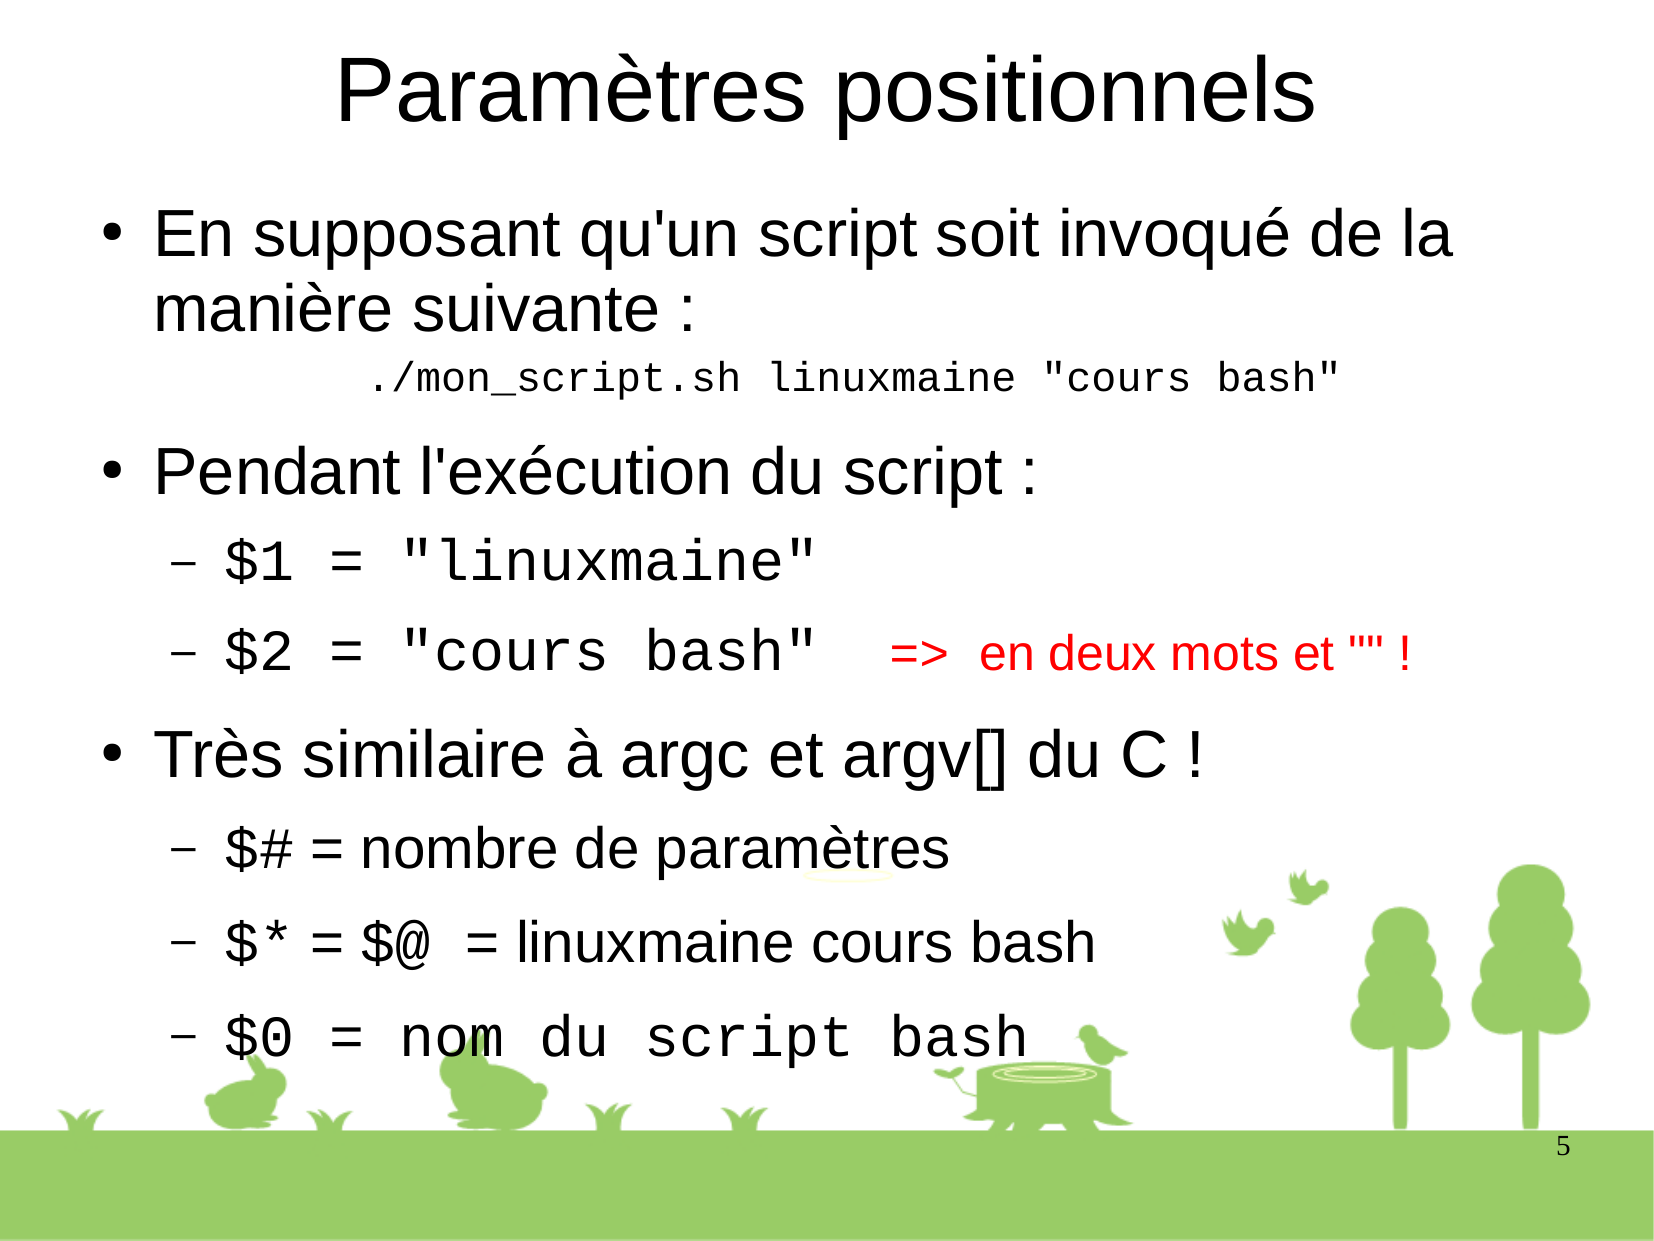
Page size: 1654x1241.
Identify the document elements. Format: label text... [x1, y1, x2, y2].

title Paramètres positionnels [82, 38, 1571, 141]
list En supposant qu'un script soit invoqué de la manière suivante : ./mon_script.sh linuxmaine "cours bash" Pendant l'exécution du script : $1 = "linuxmaine" $2 = "cours bash" => en deux mots et "" ! Très similaire à argc et argv[] du C ! $# = nombre de paramètres $* = $@ = linuxmaine cours bash $0 = nom du script bash [82, 195, 1538, 1205]
picture [0, 0, 1654, 1241]
